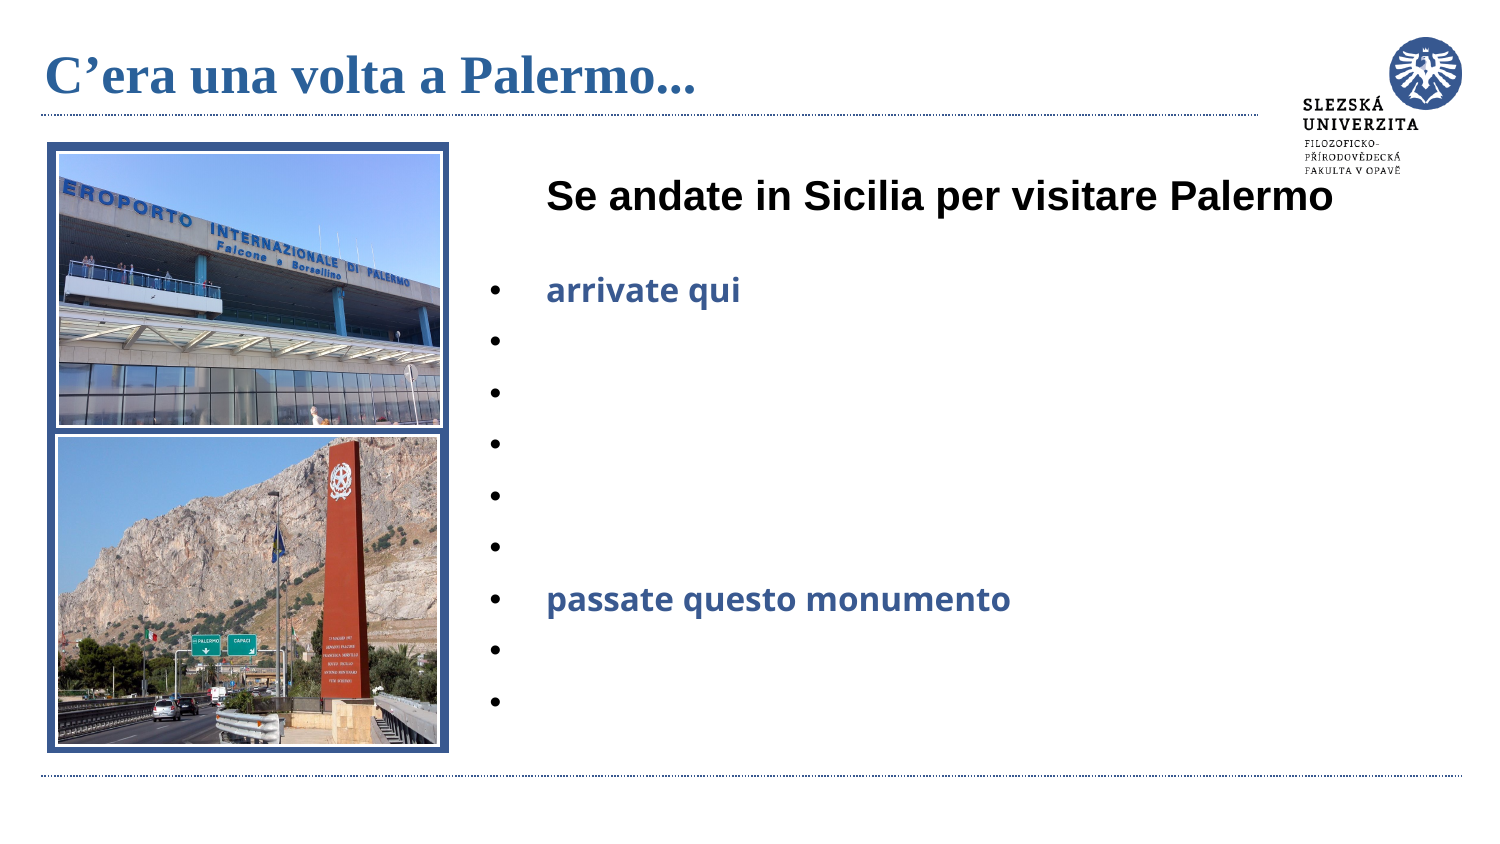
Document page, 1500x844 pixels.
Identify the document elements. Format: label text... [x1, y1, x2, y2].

text_box [47, 142, 449, 753]
text_box Se andate in Sicilia per visitare Palermo [531, 165, 1406, 249]
picture [57, 437, 438, 745]
list arrivate qui passate questo monumento [474, 259, 1408, 662]
picture [59, 153, 440, 426]
title Cʼera una volta a Palermo... [29, 32, 1123, 116]
